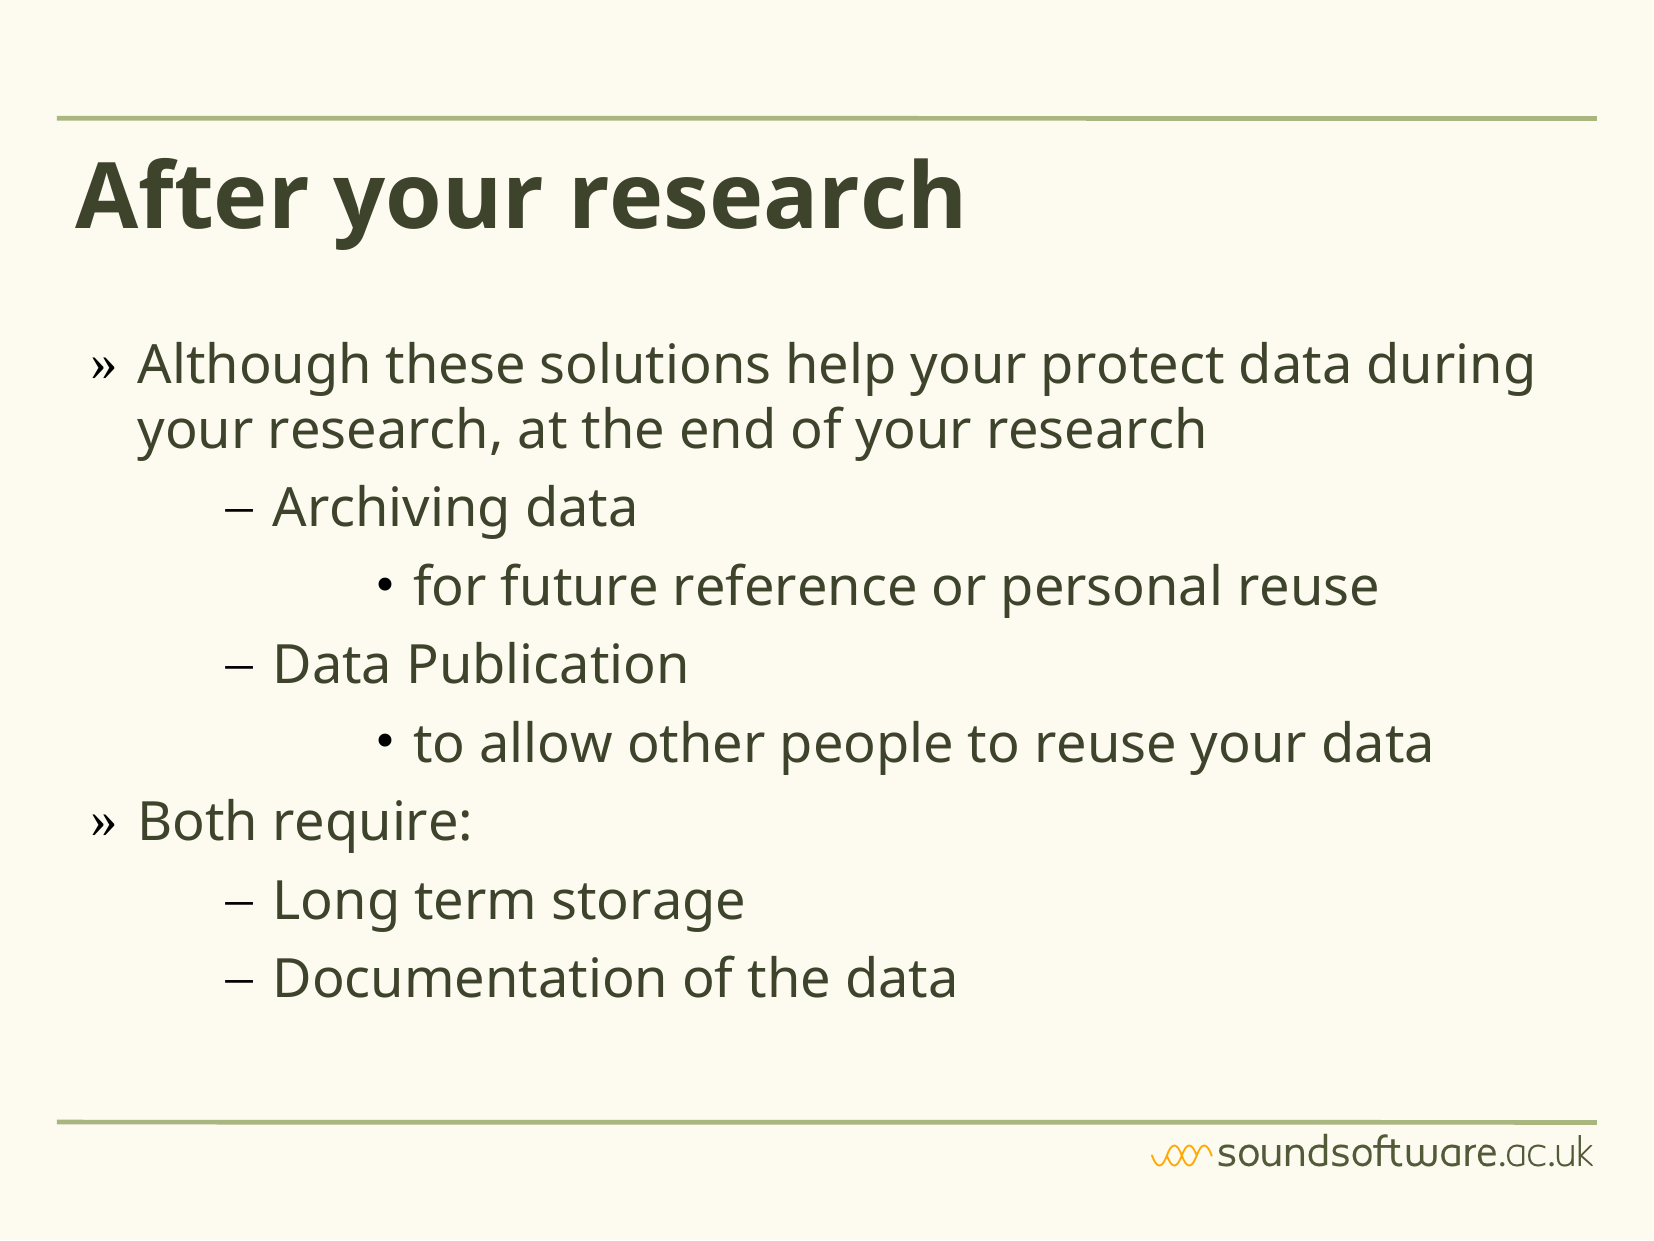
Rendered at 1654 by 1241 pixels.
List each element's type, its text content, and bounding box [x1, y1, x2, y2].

picture [1151, 1140, 1593, 1167]
list Although these solutions help your protect data during your research, at the end of your research Archiving data for future reference or personal reuse Data Publication to allow other people to reuse your data Both require: Long term storage Documentation of the data [59, 321, 1594, 1140]
title After your research [59, 109, 1594, 274]
